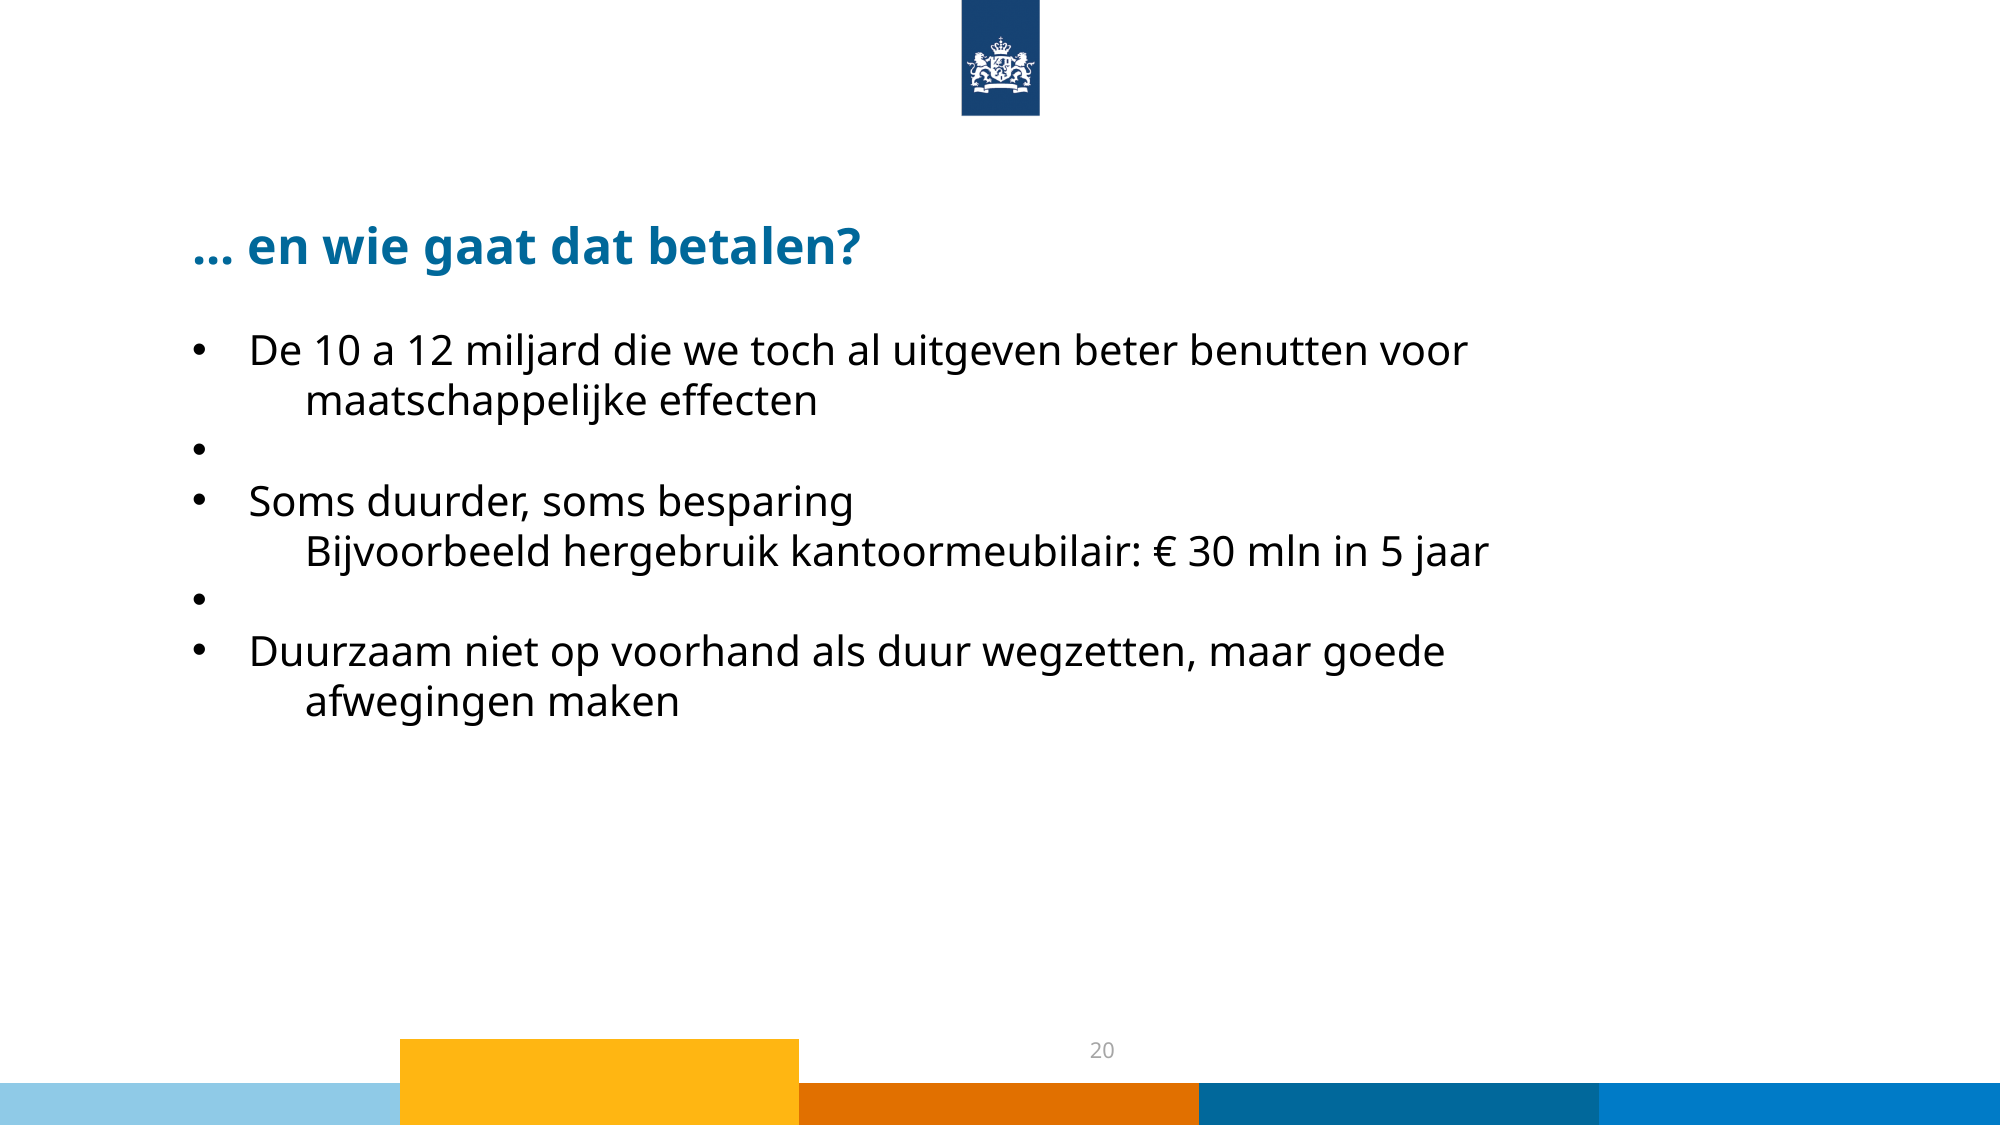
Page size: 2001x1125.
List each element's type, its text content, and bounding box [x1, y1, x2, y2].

text_box ... en wie gaat dat betalen? De 10 a 12 miljard die we toch al uitgeven beter benutten voor maatschappelijke effecten Soms duurder, soms besparing Bijvoorbeeld hergebruik kantoormeubilair: € 30 mln in 5 jaar Duurzaam niet op voorhand als duur wegzetten, maar goede afwegingen maken [177, 206, 1700, 737]
text_box [0, 1039, 2000, 1125]
text_box 20 [1074, 1020, 1897, 1074]
